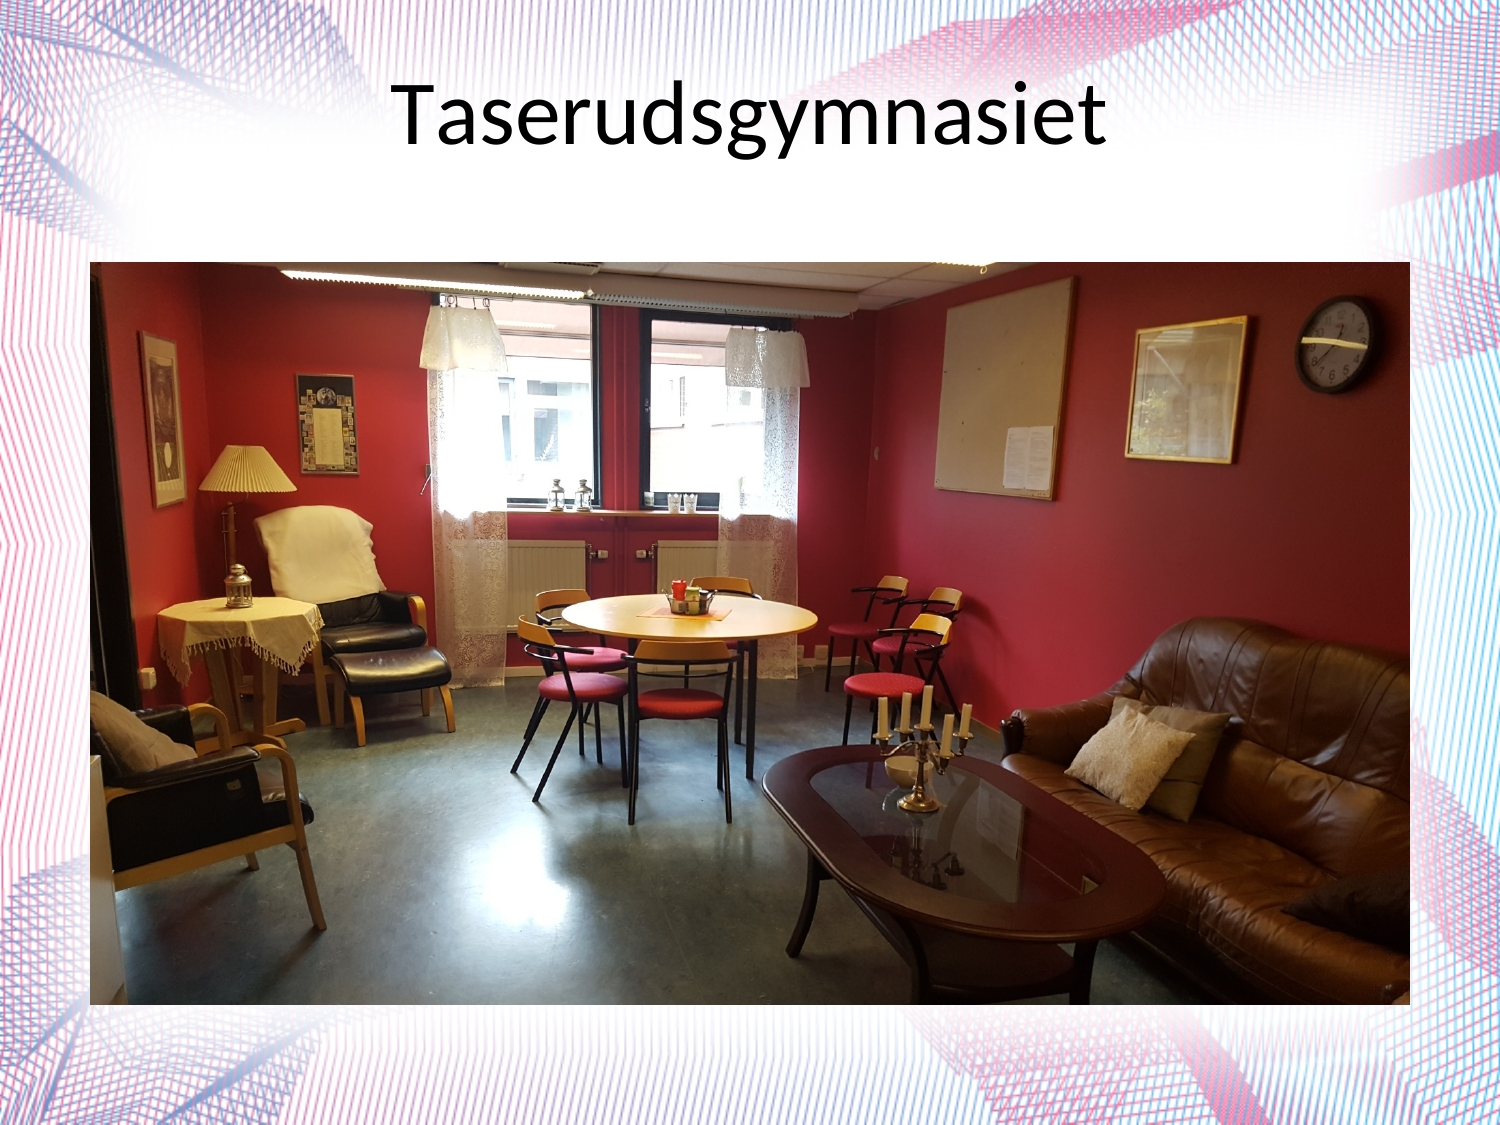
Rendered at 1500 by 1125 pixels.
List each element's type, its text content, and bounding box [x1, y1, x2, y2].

picture [90, 262, 1410, 1005]
title Taserudsgymnasiet [75, 45, 1425, 233]
